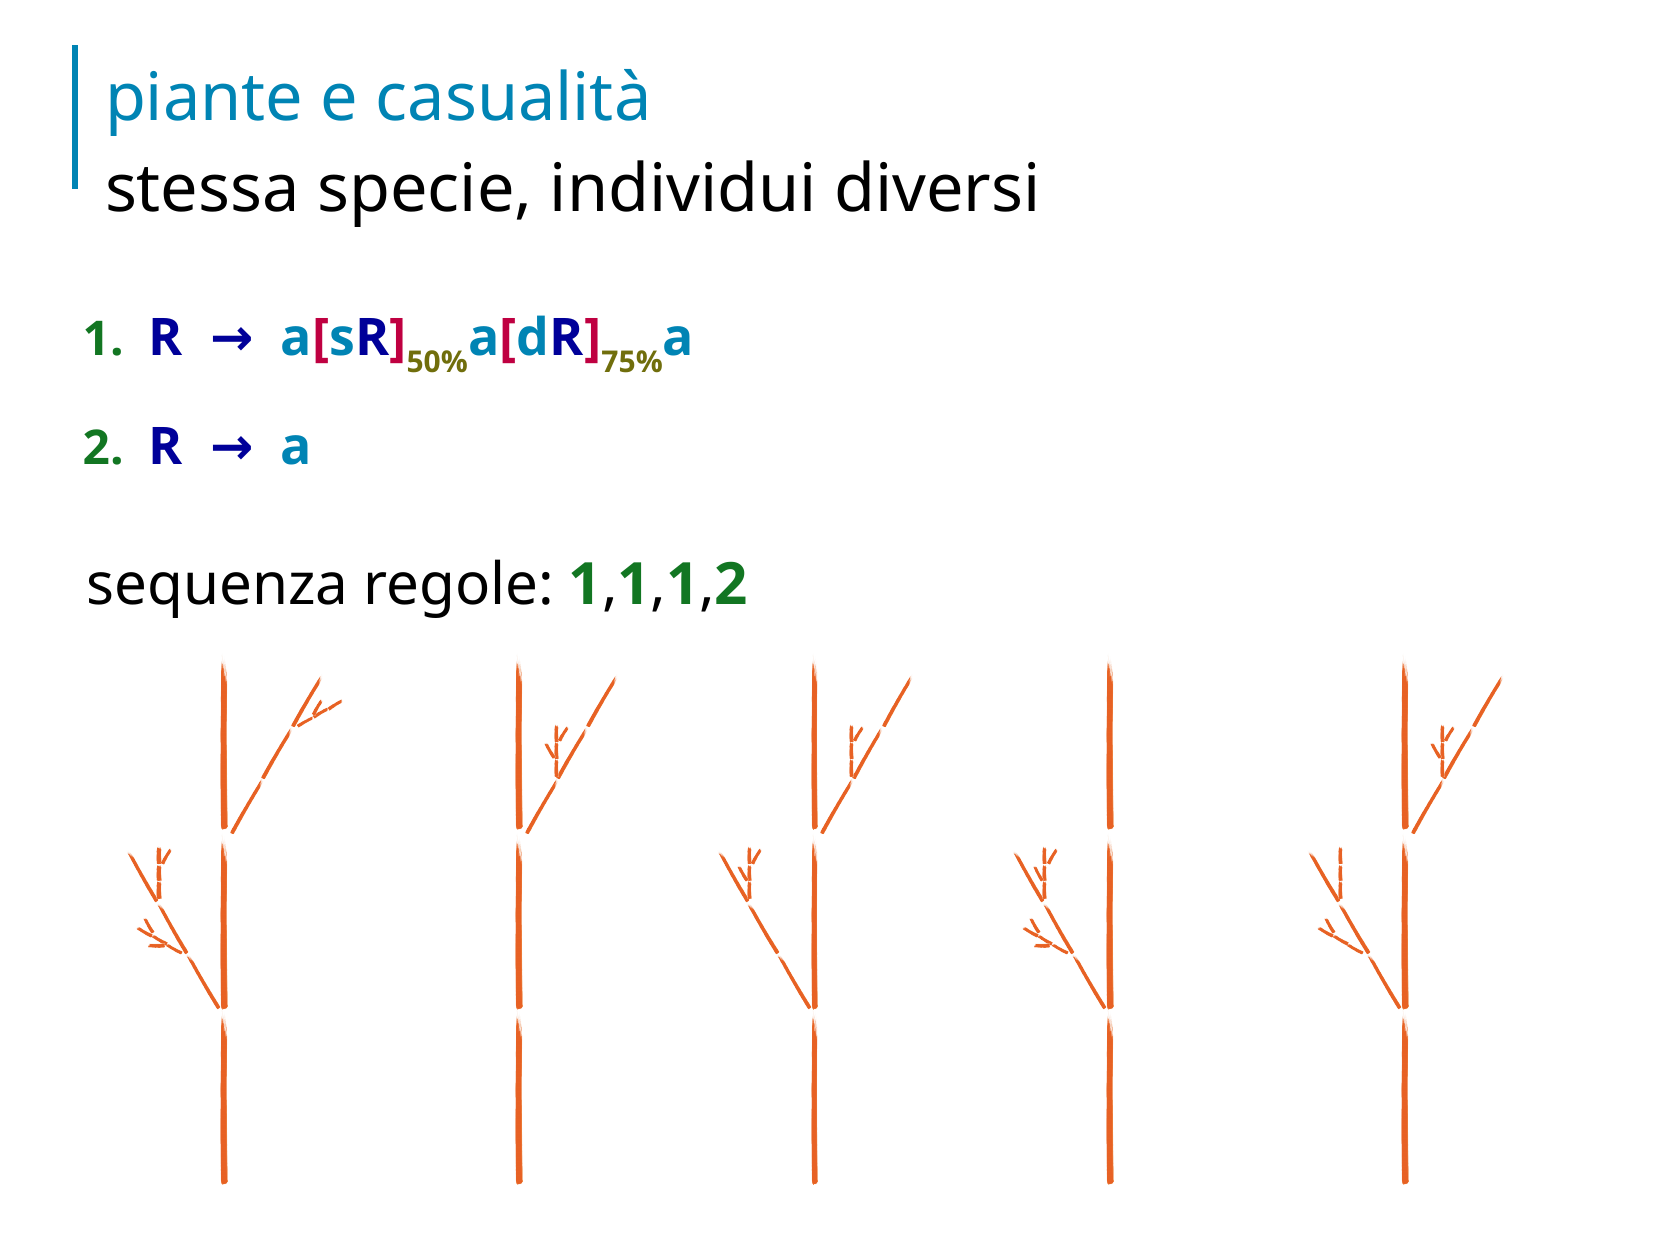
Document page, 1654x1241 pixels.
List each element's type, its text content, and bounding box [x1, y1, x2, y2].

picture [1401, 653, 1409, 831]
picture [1106, 653, 1114, 831]
picture [1011, 833, 1114, 1186]
picture [716, 833, 818, 1186]
picture [229, 673, 344, 835]
picture [819, 673, 915, 835]
picture [515, 653, 523, 831]
text_box sequenza regole: 1,1,1,2 [72, 534, 1051, 616]
picture [1410, 673, 1506, 835]
picture [220, 653, 228, 831]
list 1. R → a[sR]50%a[dR]75%a 2. R → a [82, 300, 1571, 481]
picture [125, 833, 228, 1186]
picture [524, 673, 620, 835]
picture [515, 833, 523, 1186]
title piante e casualità stessa specie, individui diversi [105, 49, 1571, 200]
picture [811, 653, 818, 831]
picture [1306, 833, 1409, 1186]
